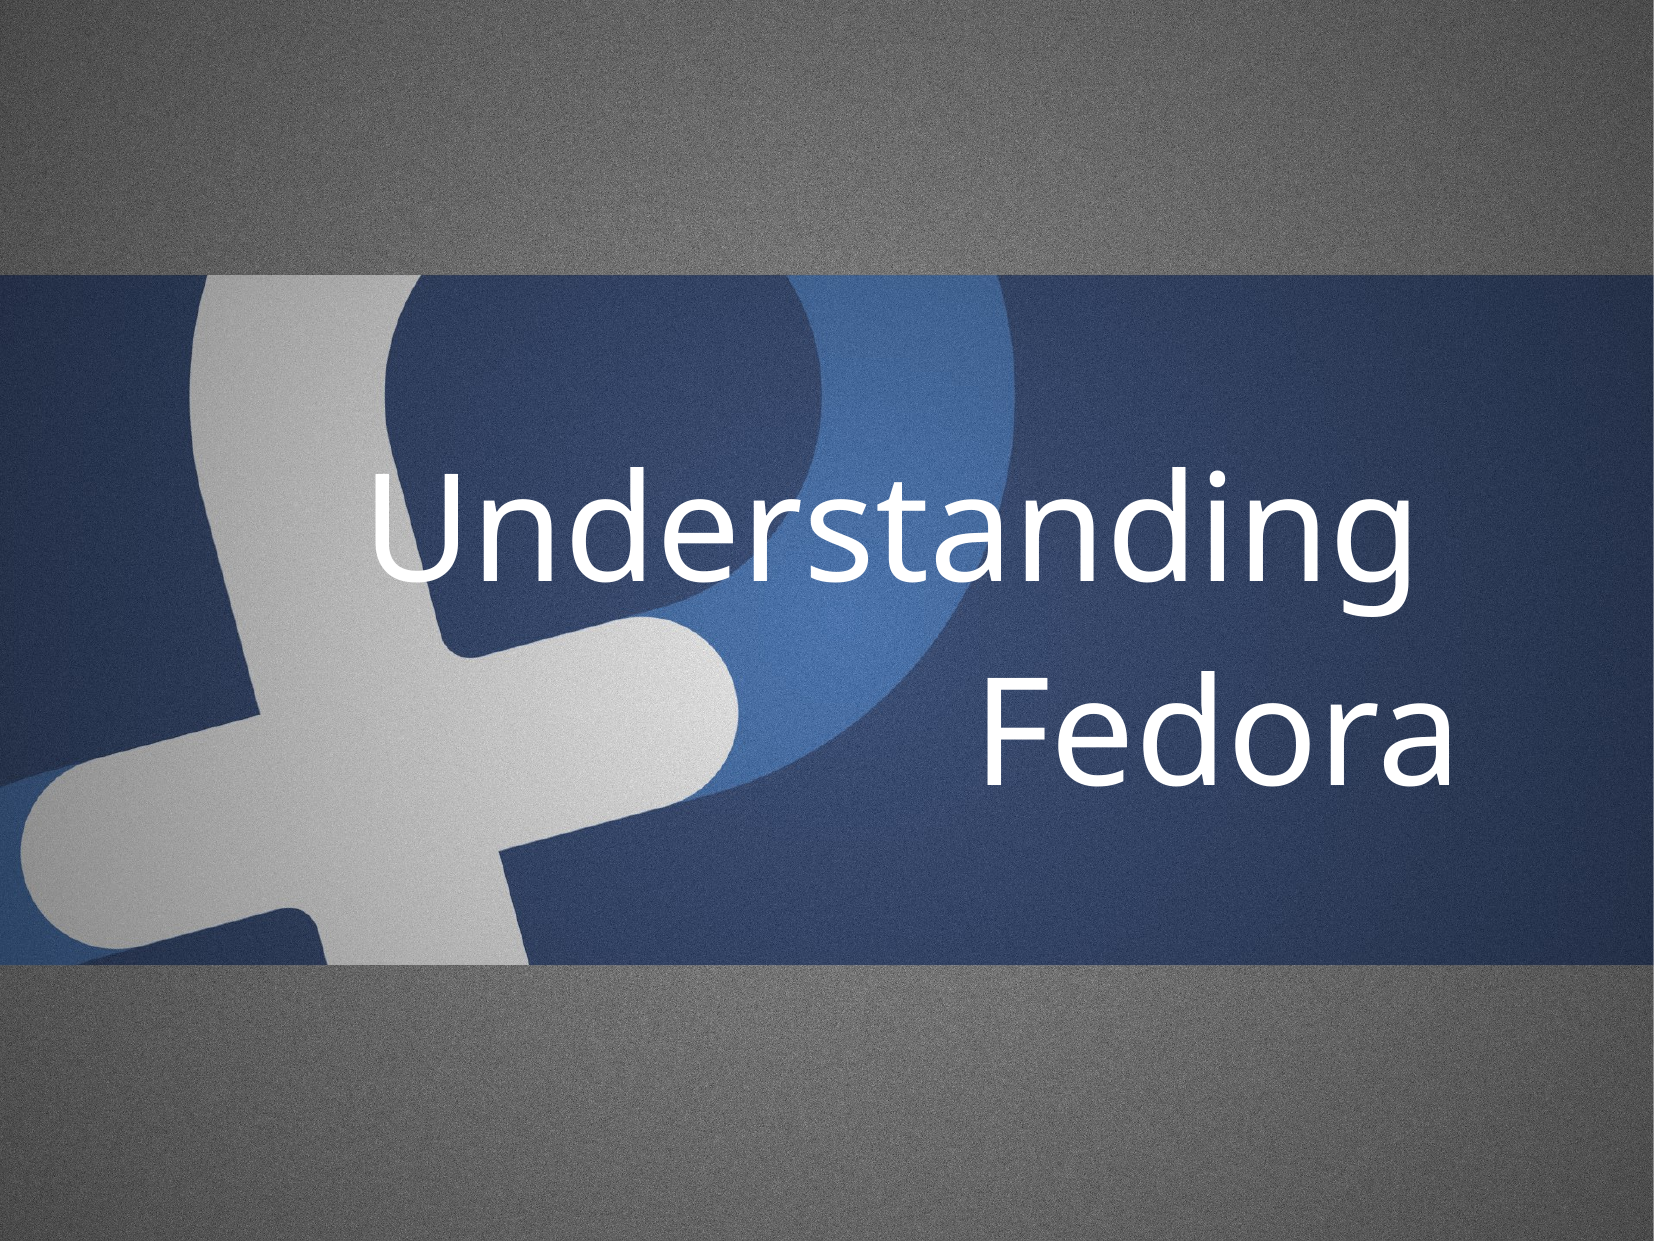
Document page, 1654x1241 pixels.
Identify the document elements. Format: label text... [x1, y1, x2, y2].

picture [0, 0, 1654, 1241]
text_box Understanding Fedora [0, 413, 1477, 778]
